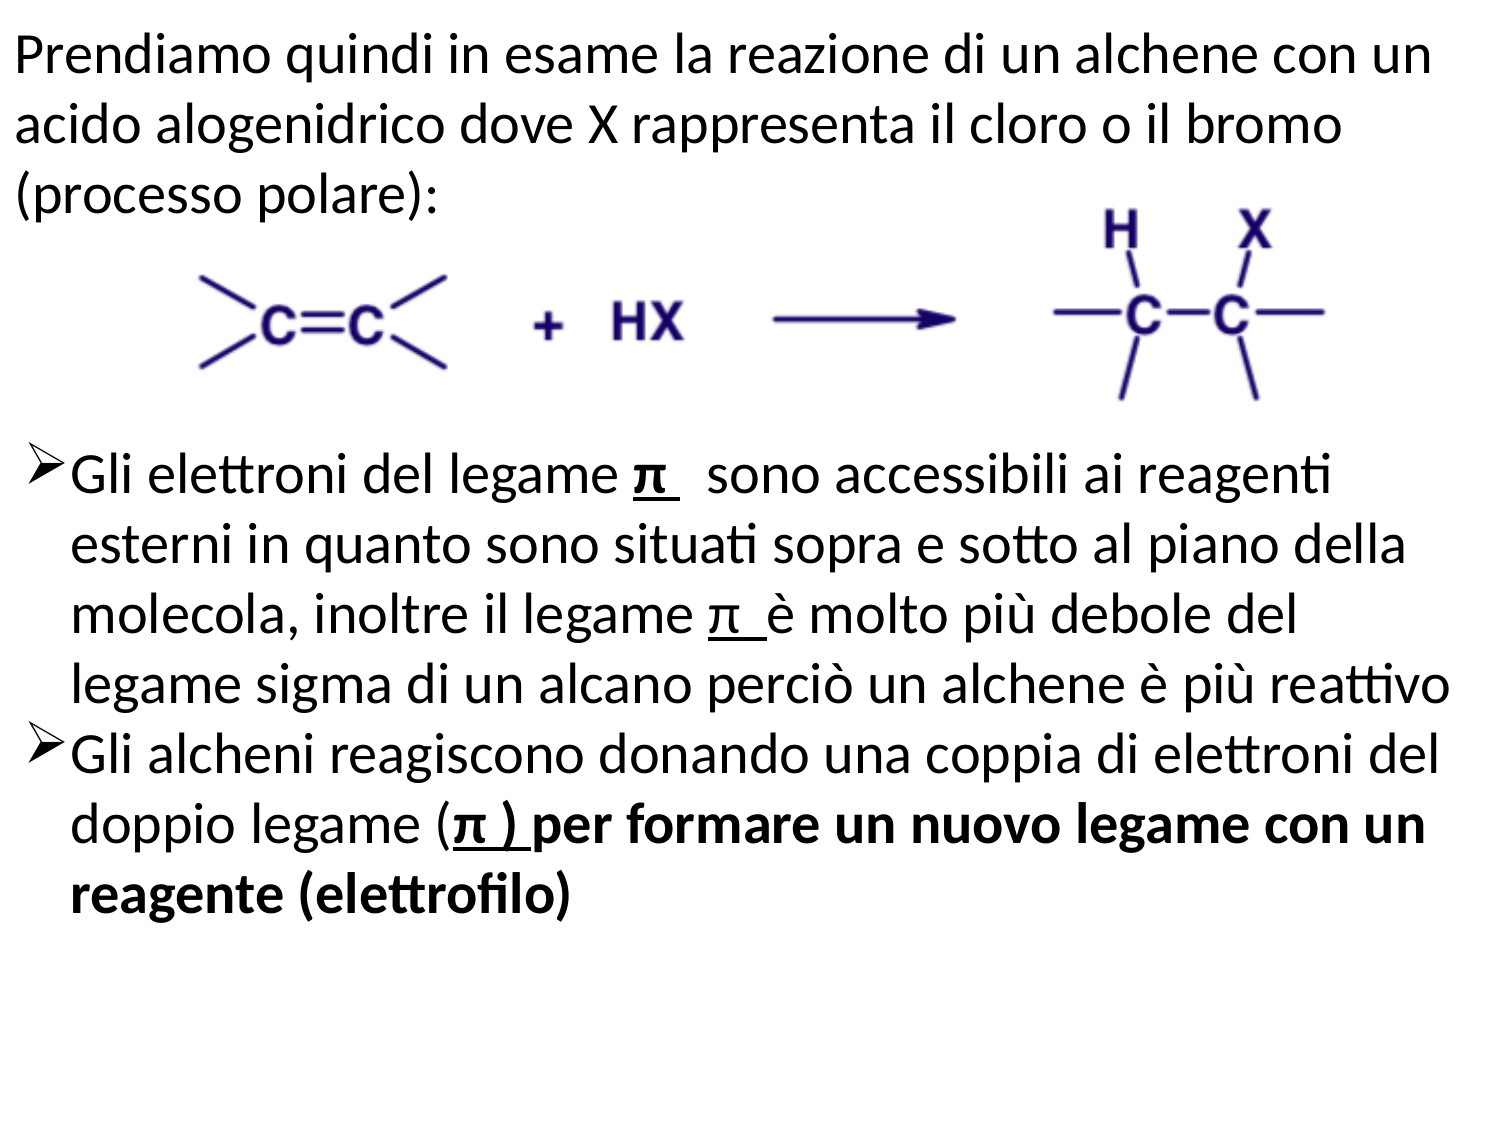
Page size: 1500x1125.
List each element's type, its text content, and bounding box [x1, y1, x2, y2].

text_box Gli elettroni del legame π sono accessibili ai reagenti esterni in quanto sono situati sopra e sotto al piano della molecola, inoltre il legame π è molto più debole del legame sigma di un alcano perciò un alchene è più reattivo Gli alcheni reagiscono donando una coppia di elettroni del doppio legame (π ) per formare un nuovo legame con un reagente (elettrofilo) [8, 427, 1483, 978]
picture [158, 303, 1386, 427]
text_box Prendiamo quindi in esame la reazione di un alchene con un acido alogenidrico dove X rappresenta il cloro o il bromo (processo polare): [0, 7, 1482, 303]
